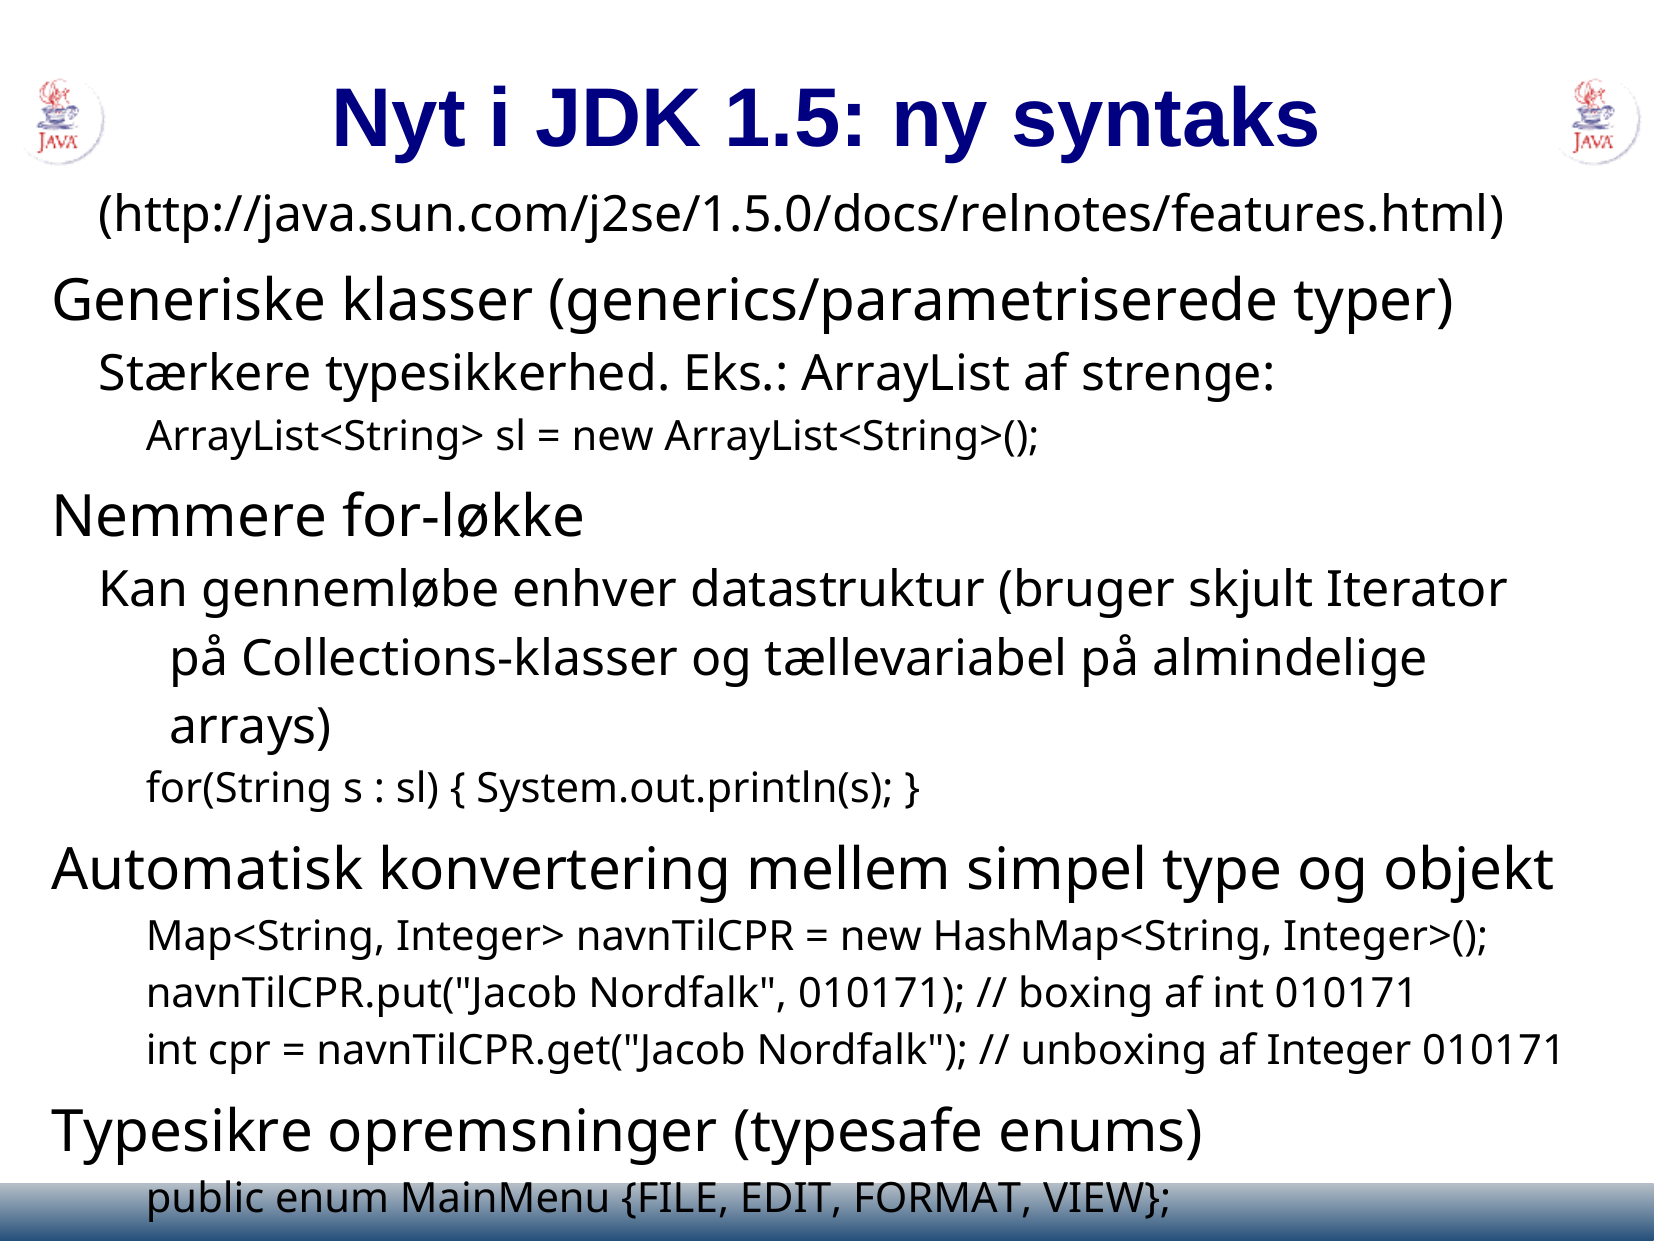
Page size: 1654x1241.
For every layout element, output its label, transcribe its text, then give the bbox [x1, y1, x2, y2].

list (http://java.sun.com/j2se/1.5.0/docs/relnotes/features.html) Generiske klasser (generics/parametriserede typer) Stærkere typesikkerhed. Eks.: ArrayList af strenge: ArrayList<String> sl = new ArrayList<String>(); Nemmere for-løkke Kan gennemløbe enhver datastruktur (bruger skjult Iterator på Collections-klasser og tællevariabel på almindelige arrays) for(String s : sl) { System.out.println(s); } Automatisk konvertering mellem simpel type og objekt Map<String, Integer> navnTilCPR = new HashMap<String, Integer>(); navnTilCPR.put("Jacob Nordfalk", 010171); // boxing af int 010171 int cpr = navnTilCPR.get("Jacob Nordfalk"); // unboxing af Integer 010171 Typesikre opremsninger (typesafe enums) public enum MainMenu {FILE, EDIT, FORMAT, VIEW}; Variabelt antal argumenter til en metode (array af arg) Import af klassemetoder og -variabler (static import) import static java.lang.Math.*; ... x = 2*PI; y = sin(x); ... Metadata (Annotations) [39, 177, 1573, 1241]
picture [10, 71, 105, 169]
picture [1549, 71, 1645, 169]
title Nyt i JDK 1.5: ny syntaks [105, 14, 1549, 177]
